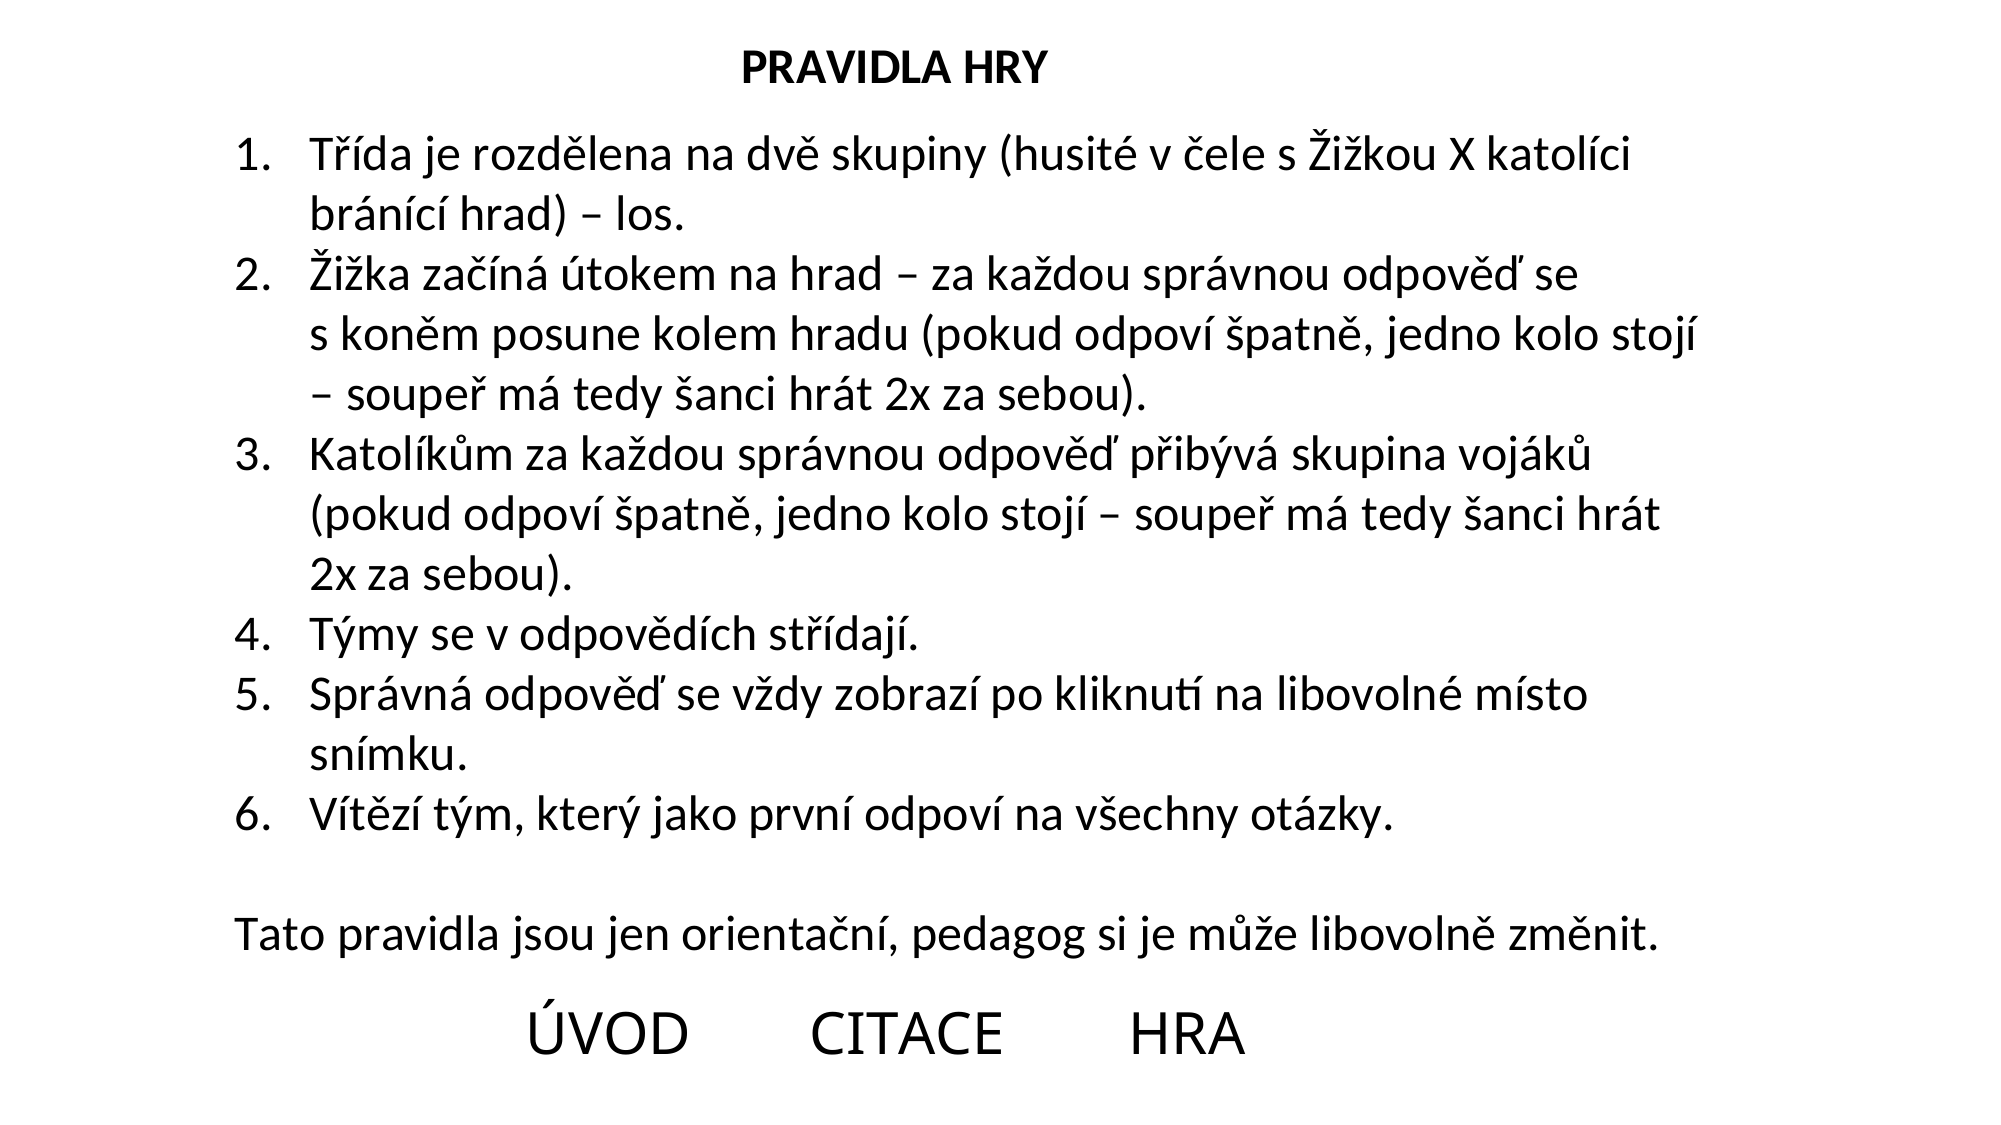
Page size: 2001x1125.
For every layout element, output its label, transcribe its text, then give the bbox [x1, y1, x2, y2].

text_box ÚVOD [510, 988, 707, 1074]
text_box Třída je rozdělena na dvě skupiny (husité v čele s Žižkou X katolíci bránící hrad) – los. Žižka začíná útokem na hrad – za každou správnou odpověď se s koněm posune kolem hradu (pokud odpoví špatně, jedno kolo stojí – soupeř má tedy šanci hrát 2x za sebou). Katolíkům za každou správnou odpověď přibývá skupina vojáků (pokud odpoví špatně, jedno kolo stojí – soupeř má tedy šanci hrát 2x za sebou). Týmy se v odpovědích střídají. Správná odpověď se vždy zobrazí po kliknutí na libovolné místo snímku. Vítězí tým, který jako první odpoví na všechny otázky. Tato pravidla jsou jen orientační, pedagog si je může libovolně změnit. [220, 113, 1735, 969]
text_box PRAVIDLA HRY [726, 25, 1065, 102]
text_box HRA [1114, 988, 1261, 1074]
text_box CITACE [795, 988, 1021, 1074]
